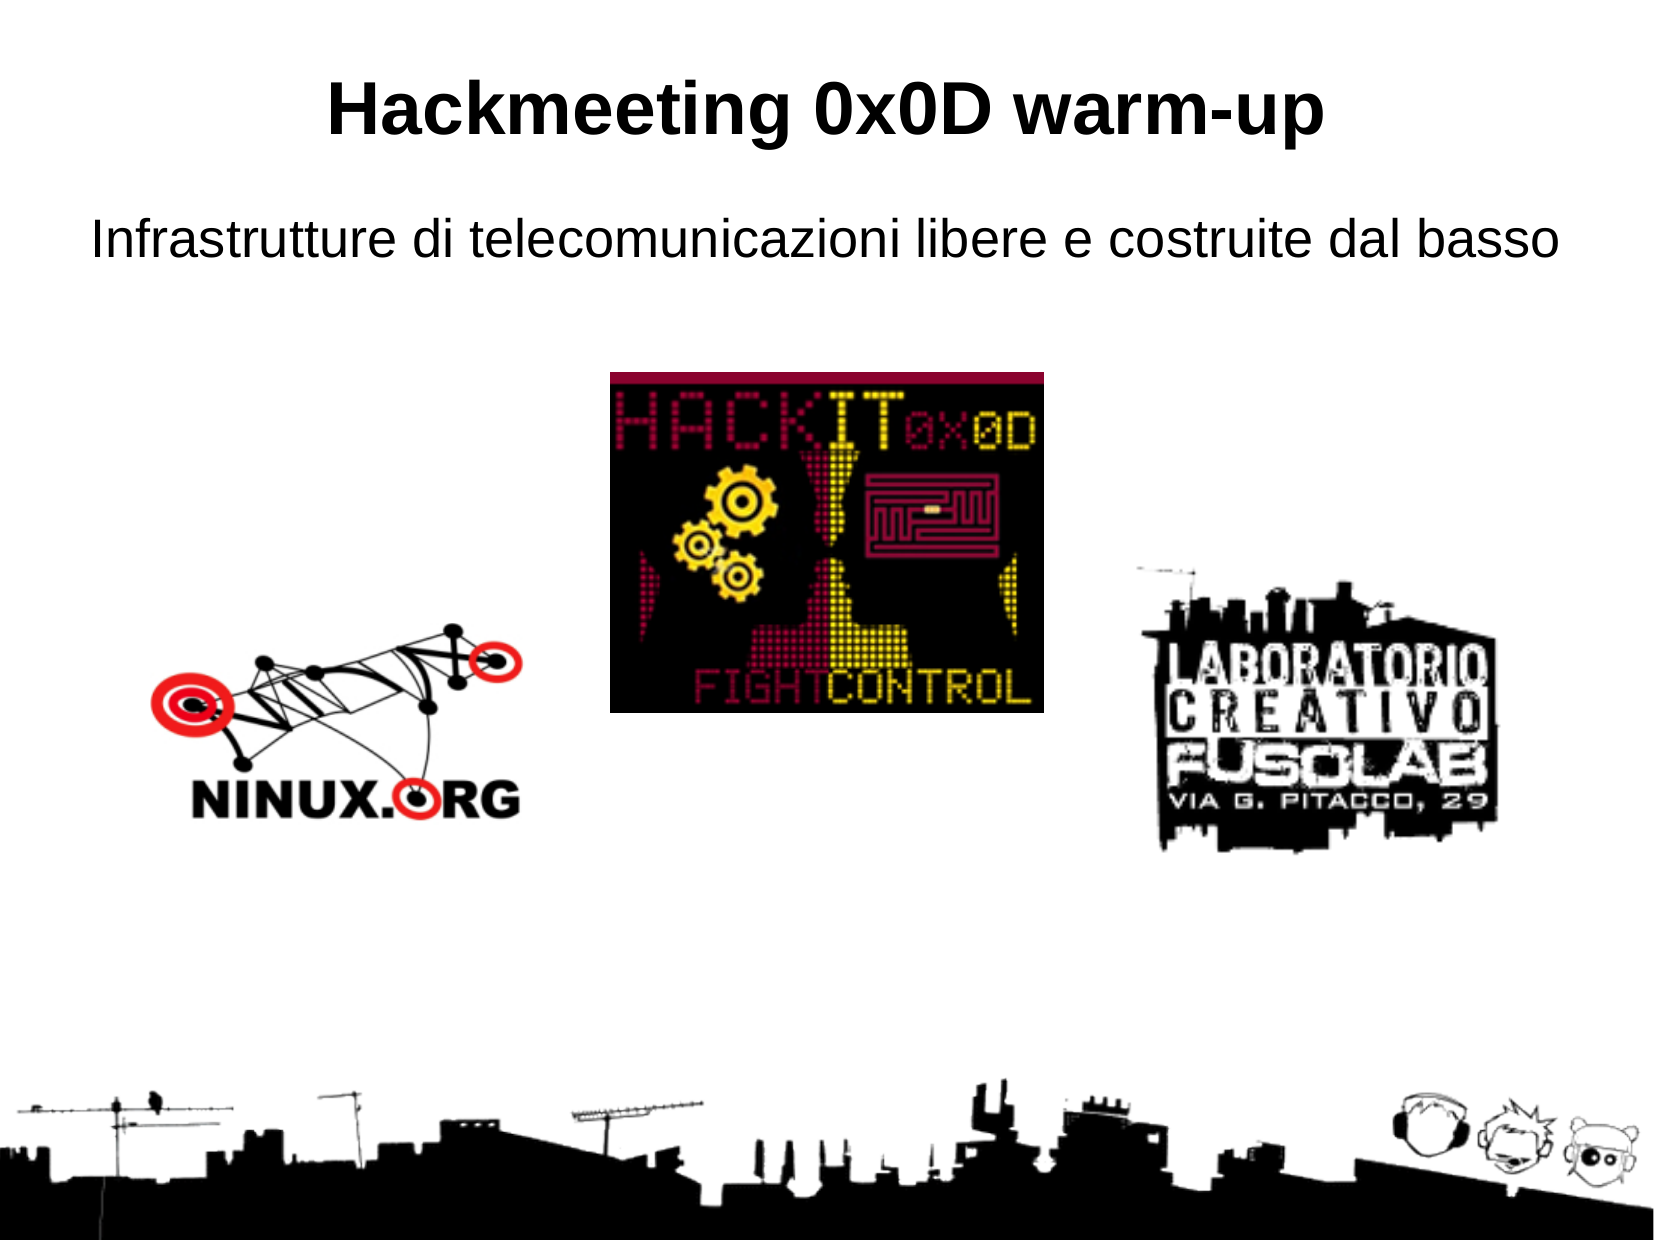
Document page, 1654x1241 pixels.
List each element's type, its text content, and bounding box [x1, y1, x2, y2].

subtitle Infrastrutture di telecomunicazioni libere e costruite dal basso [82, 126, 1571, 1086]
picture [0, 1077, 1654, 1240]
picture [610, 372, 1044, 713]
title Hackmeeting 0x0D warm-up [82, 37, 1571, 126]
picture [1125, 560, 1511, 863]
picture [150, 623, 526, 826]
